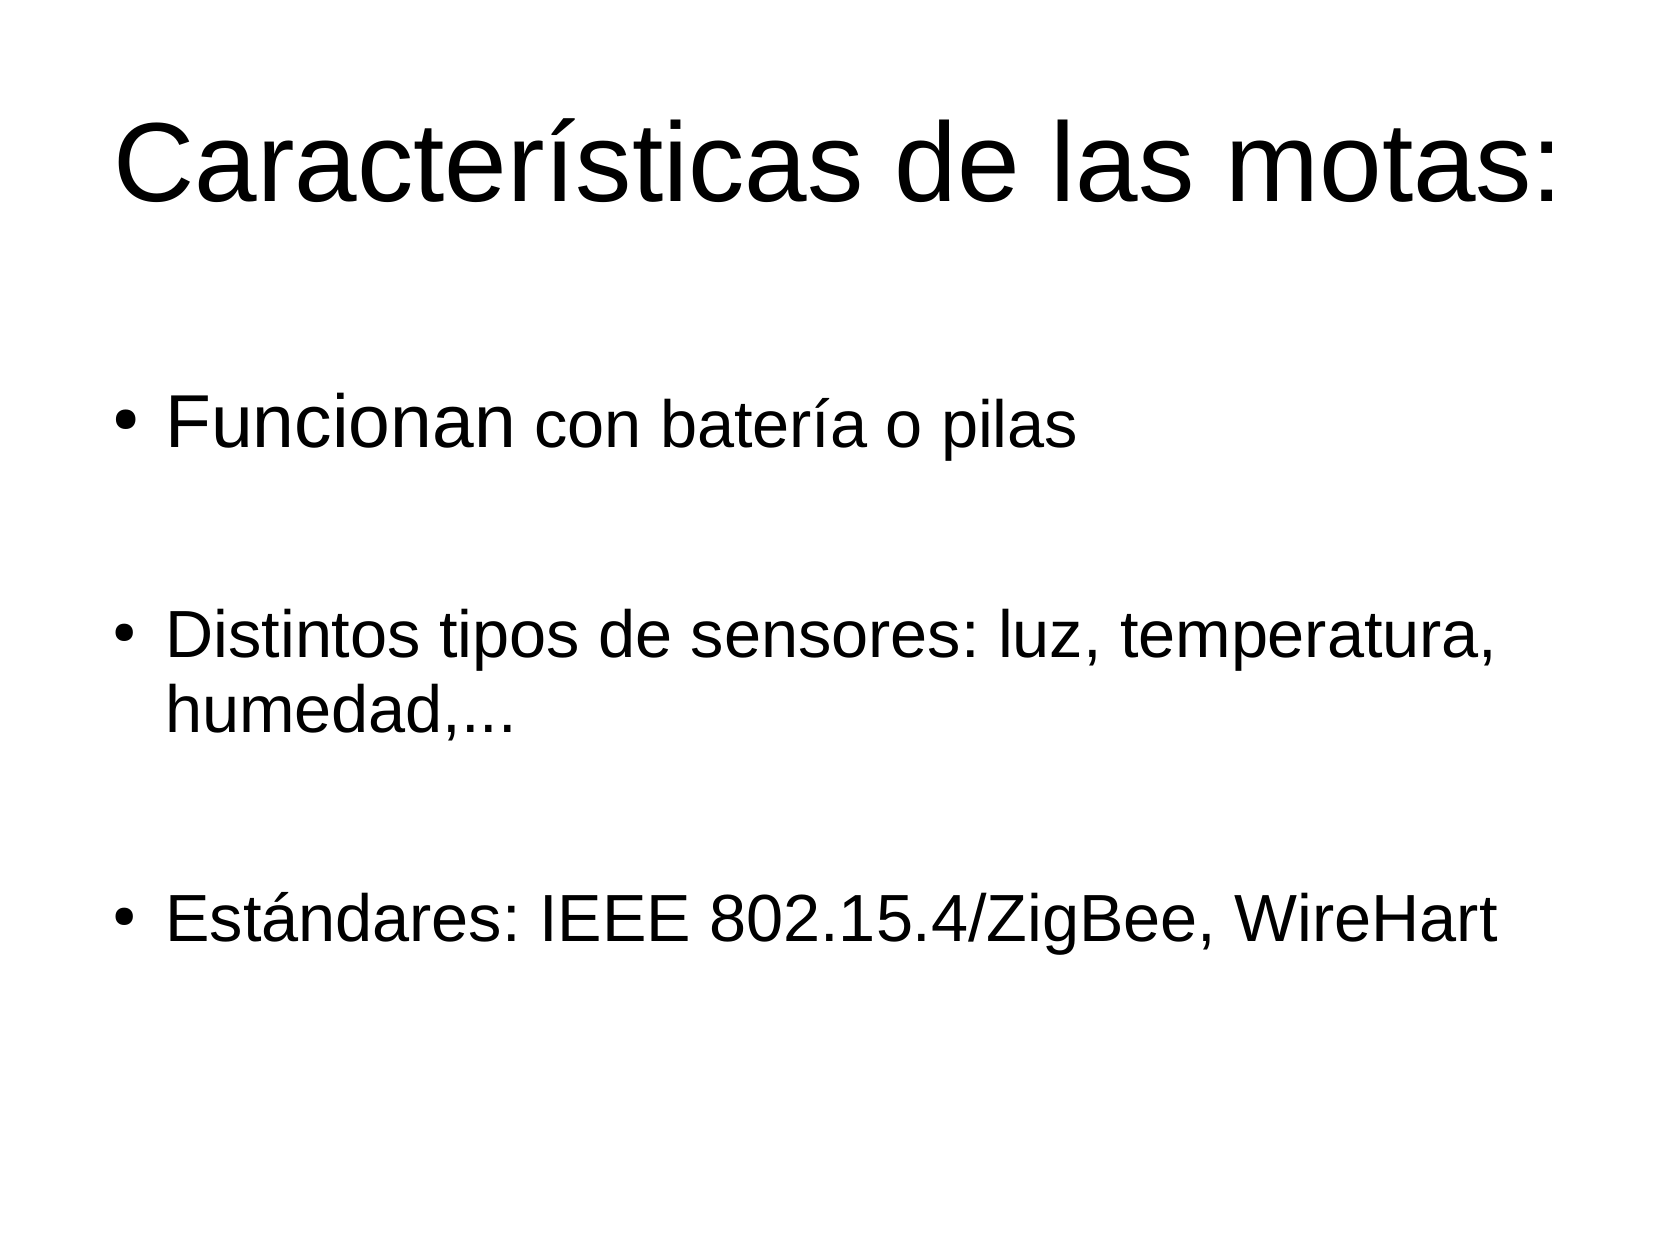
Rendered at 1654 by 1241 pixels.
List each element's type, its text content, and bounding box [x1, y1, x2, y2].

title Características de las motas: [94, 59, 1583, 267]
list Funcionan con batería o pilas Distintos tipos de sensores: luz, temperatura, humedad,... Estándares: IEEE 802.15.4/ZigBee, WireHart [94, 266, 1550, 986]
